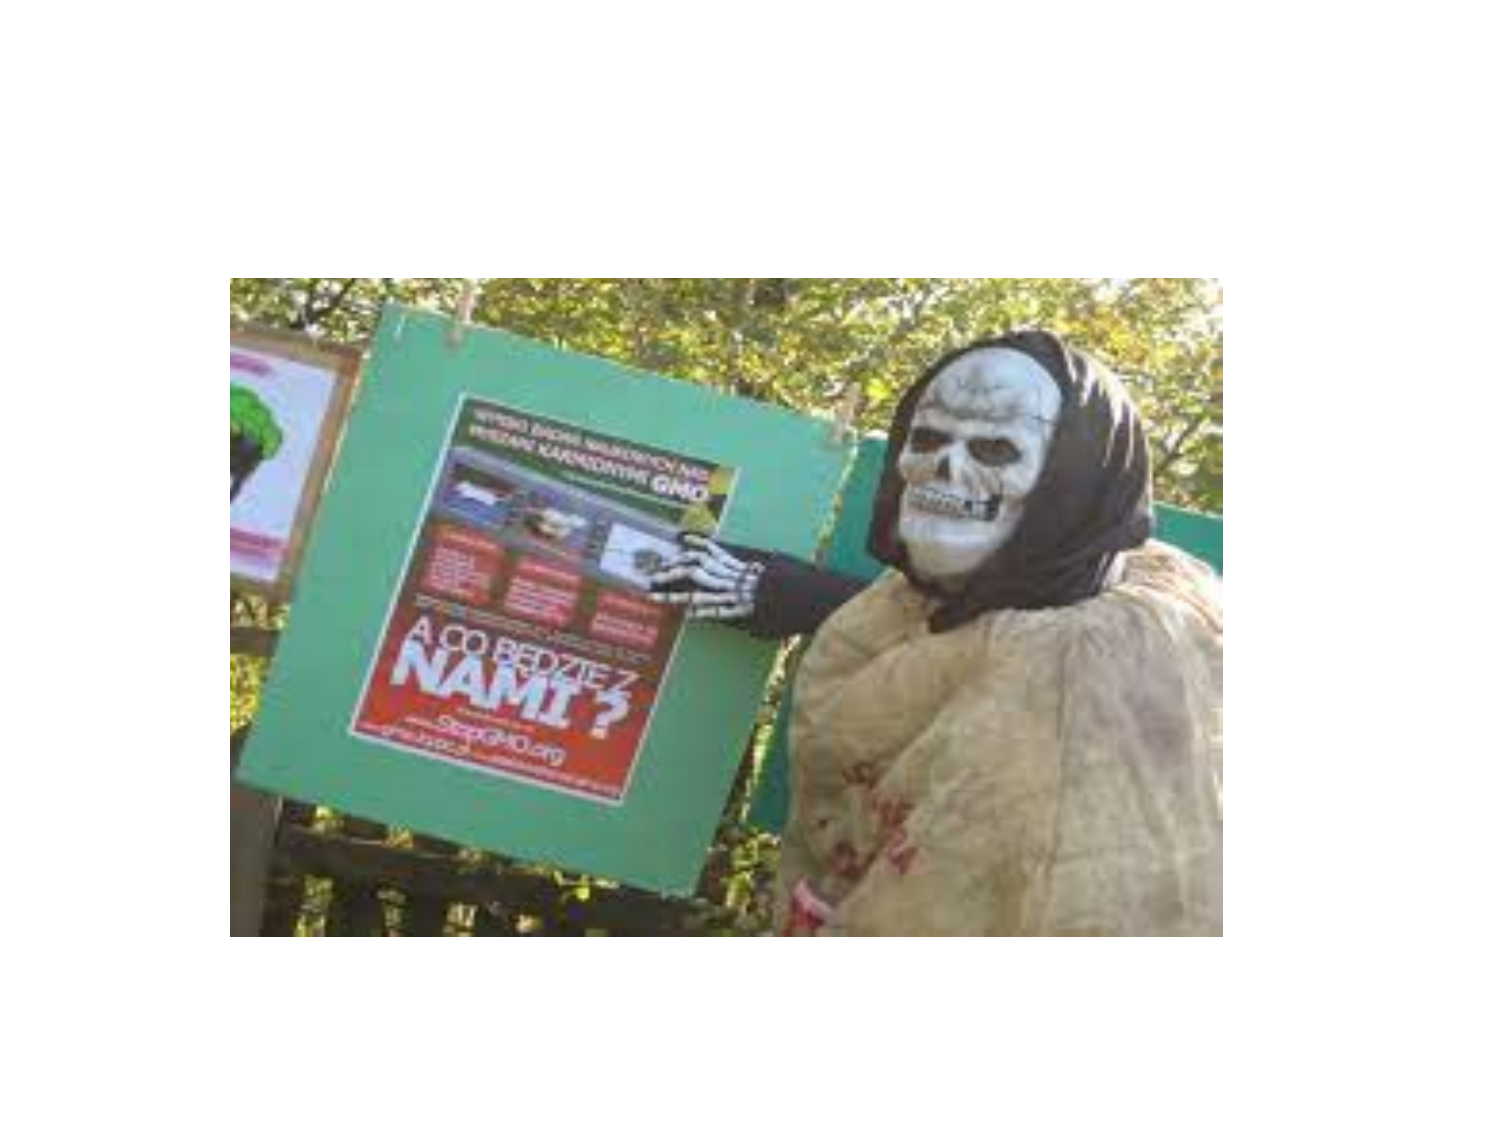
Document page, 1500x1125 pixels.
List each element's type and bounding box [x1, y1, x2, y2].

picture [230, 278, 1223, 937]
